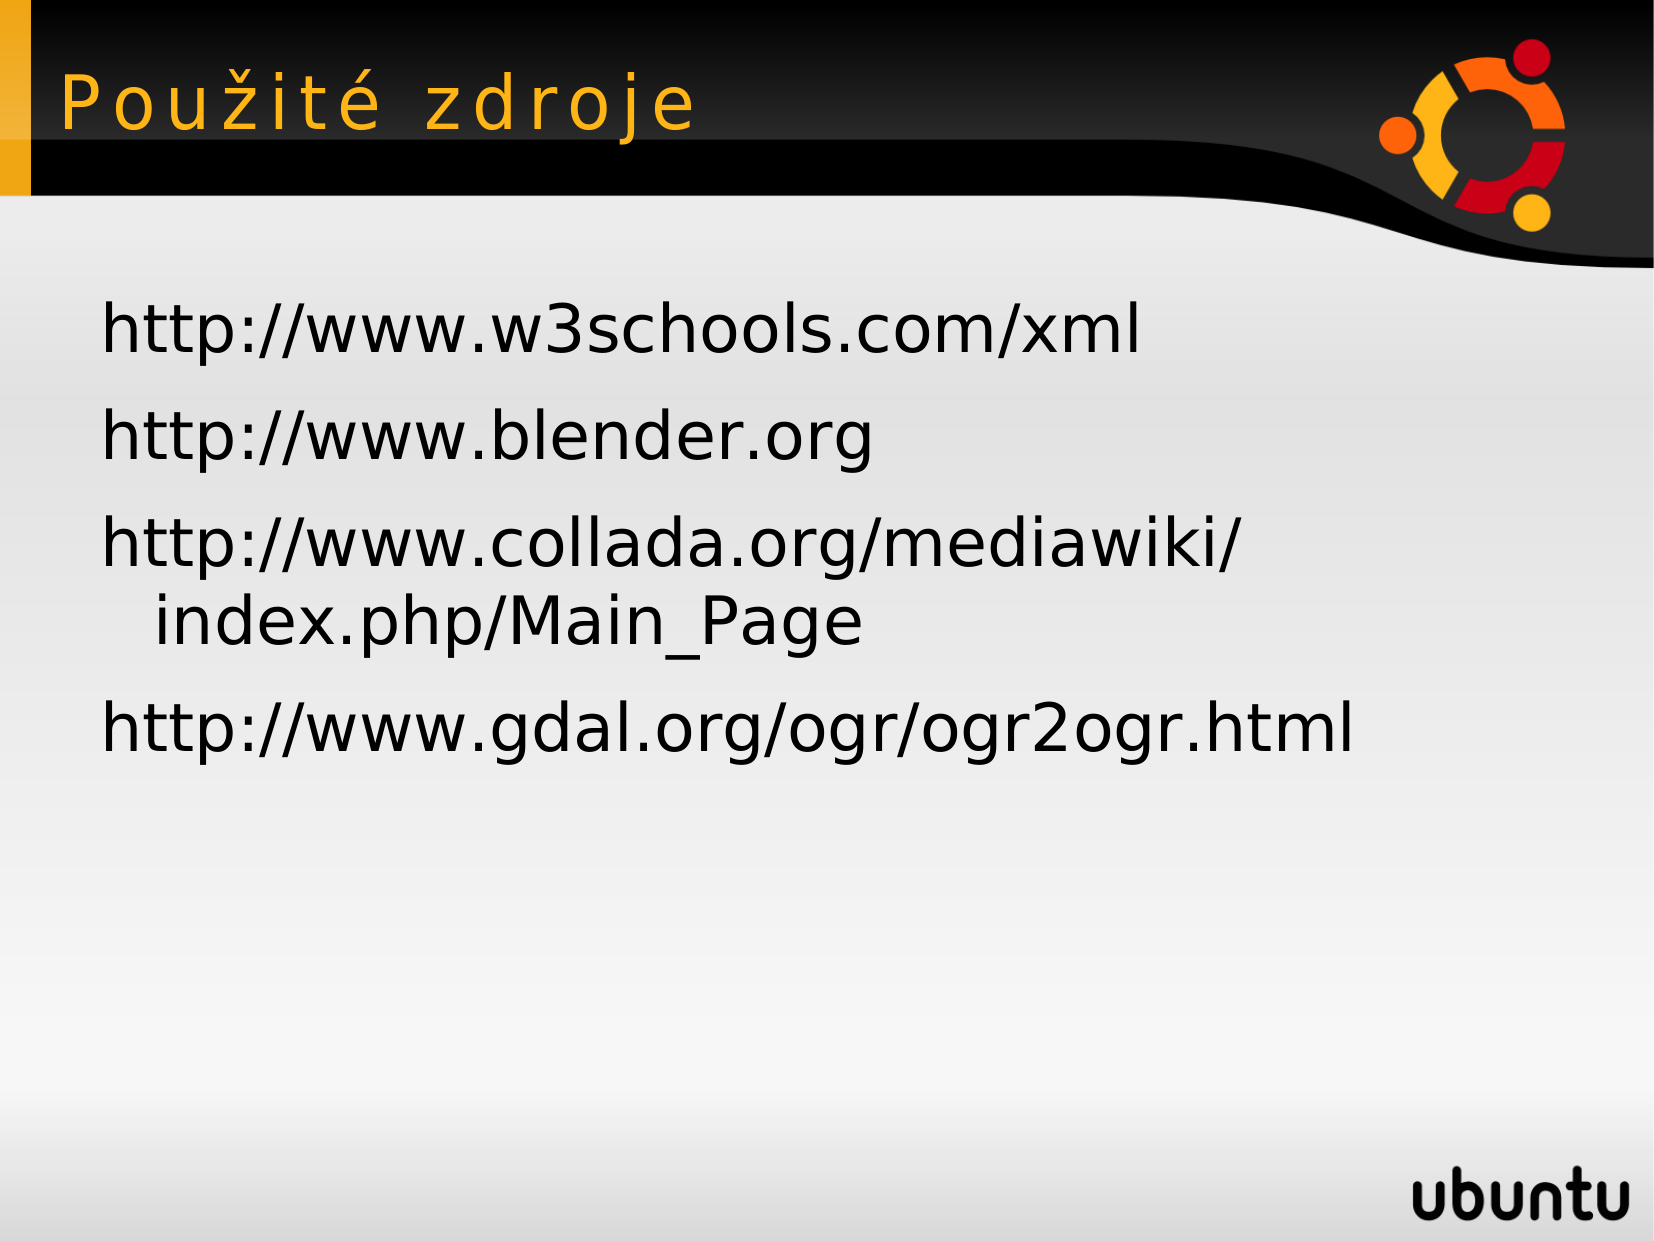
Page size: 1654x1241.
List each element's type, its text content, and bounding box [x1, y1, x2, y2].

list http://www.w3schools.com/xml http://www.blender.org http://www.collada.org/mediawiki/index.php/Main_Page http://www.gdal.org/ogr/ogr2ogr.html [82, 290, 1571, 1109]
title Použité zdroje [59, 29, 1270, 178]
picture [0, 0, 1654, 1241]
